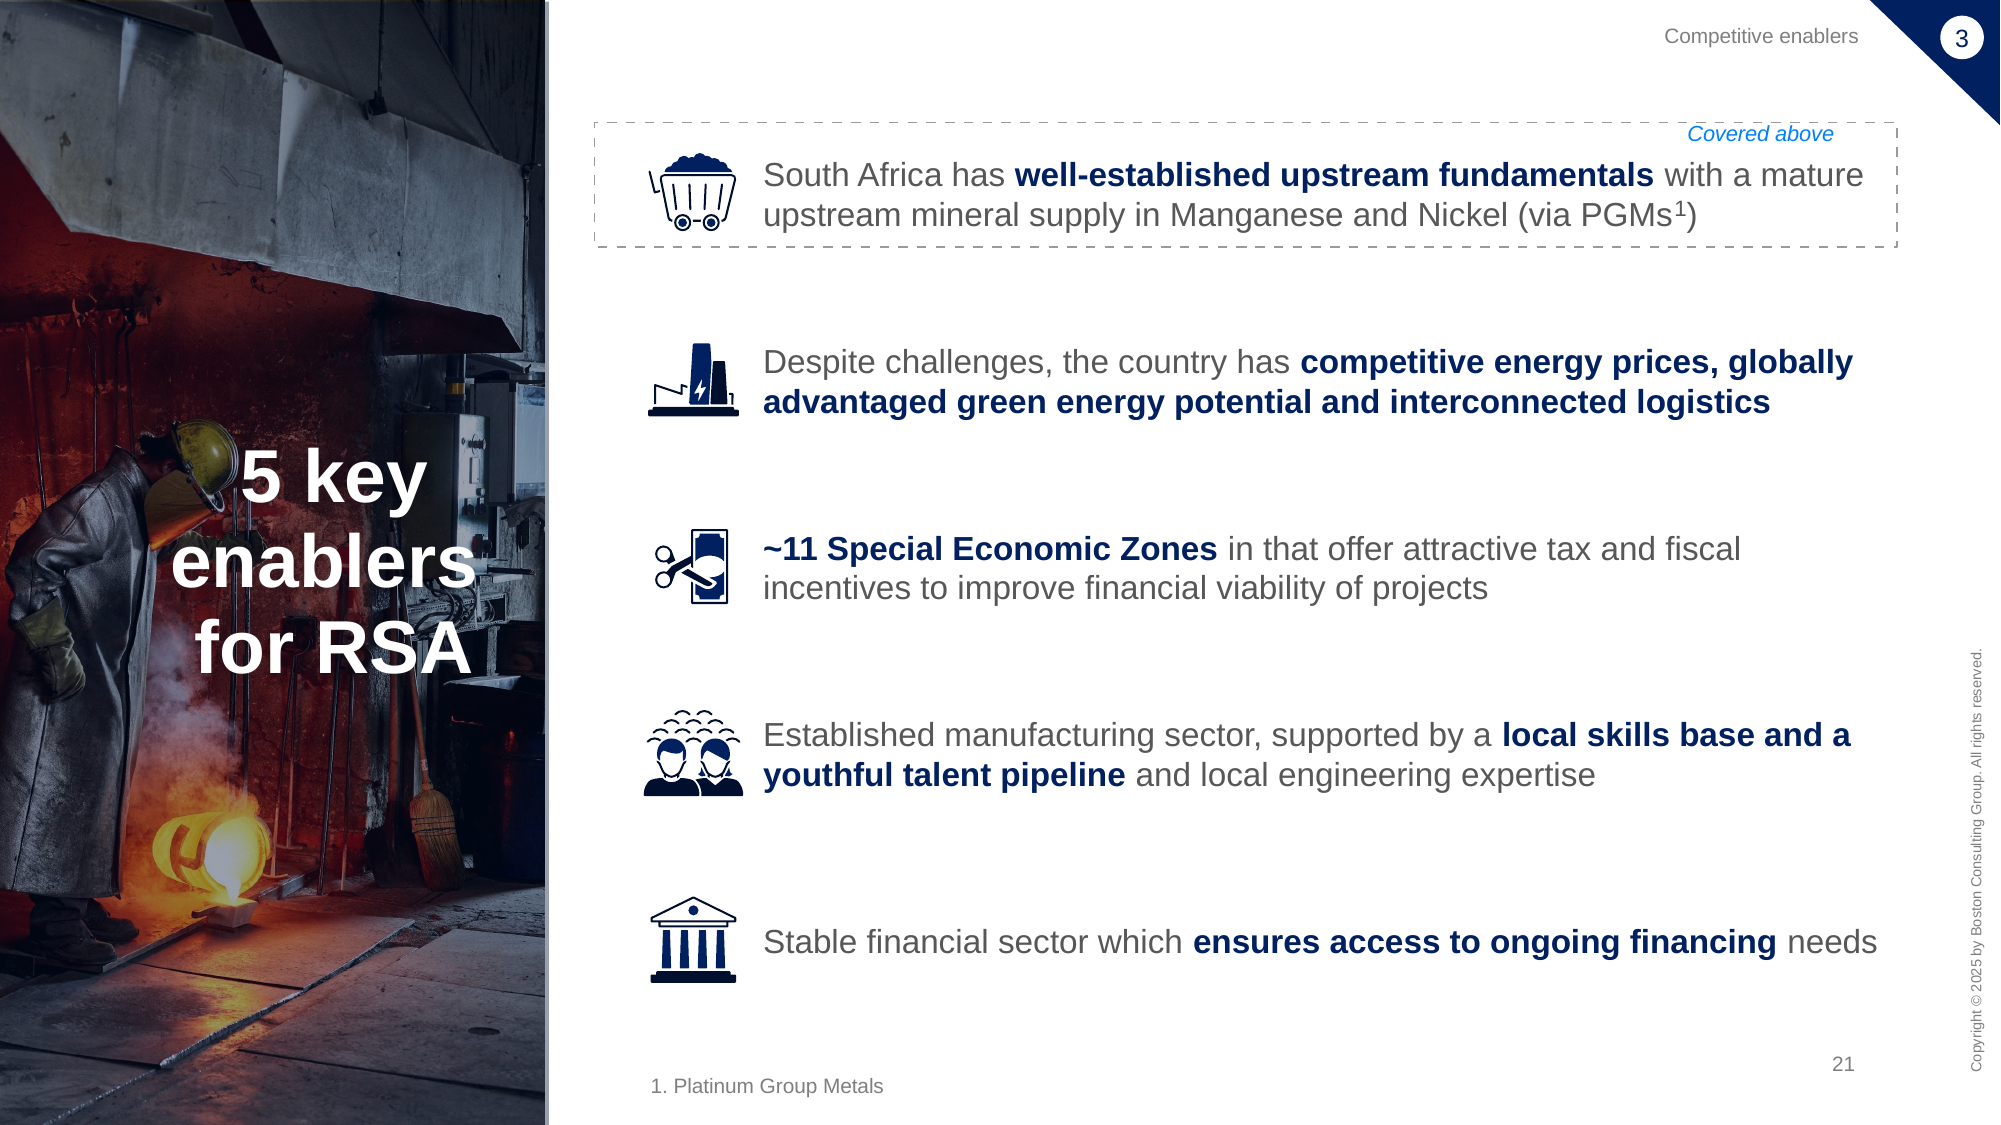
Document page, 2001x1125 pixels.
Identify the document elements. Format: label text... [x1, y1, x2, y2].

text_box [594, 122, 1897, 248]
text_box [650, 896, 737, 928]
text_box [655, 545, 676, 565]
text_box [696, 728, 713, 734]
text_box ~11 Special Economic Zones in that offer attractive tax and fiscal incentives to improve financial viability of projects [763, 504, 1897, 629]
text_box [679, 930, 690, 969]
text_box [715, 930, 726, 969]
text_box [655, 529, 729, 605]
text_box 3 [1940, 15, 1984, 60]
text_box [648, 406, 739, 417]
text_box [685, 737, 702, 743]
text_box Stable financial sector which ensures access to ongoing financing needs [763, 877, 1897, 1003]
text_box [695, 571, 725, 600]
text_box [695, 533, 725, 562]
text_box [718, 728, 735, 734]
text_box [685, 719, 702, 725]
text_box [650, 971, 737, 983]
text_box Covered above [1660, 123, 1861, 140]
text_box Despite challenges, the country has competitive energy prices, globally advantaged green energy potential and interconnected logistics [763, 317, 1897, 443]
text_box [674, 710, 691, 716]
text_box 1. Platinum Group Metals [651, 1075, 1897, 1098]
text_box [1869, 0, 2000, 126]
text_box 5 key enablers for RSA [120, 348, 549, 777]
text_box [707, 719, 724, 725]
text_box [696, 710, 713, 716]
text_box [643, 737, 744, 797]
text_box [674, 728, 691, 734]
text_box [689, 343, 734, 405]
text_box [652, 728, 669, 734]
text_box [0, 2, 549, 1125]
text_box South Africa has well-established upstream fundamentals with a mature upstream mineral supply in Manganese and Nickel (via PGMs1) [763, 130, 1897, 256]
text_box [654, 384, 688, 405]
text_box [681, 568, 713, 587]
text_box Established manufacturing sector, supported by a local skills base and a youthful talent pipeline and local engineering expertise [763, 690, 1897, 816]
text_box Competitive enablers [1664, 14, 1881, 56]
text_box [697, 930, 708, 969]
text_box [663, 719, 680, 725]
text_box [661, 930, 672, 969]
